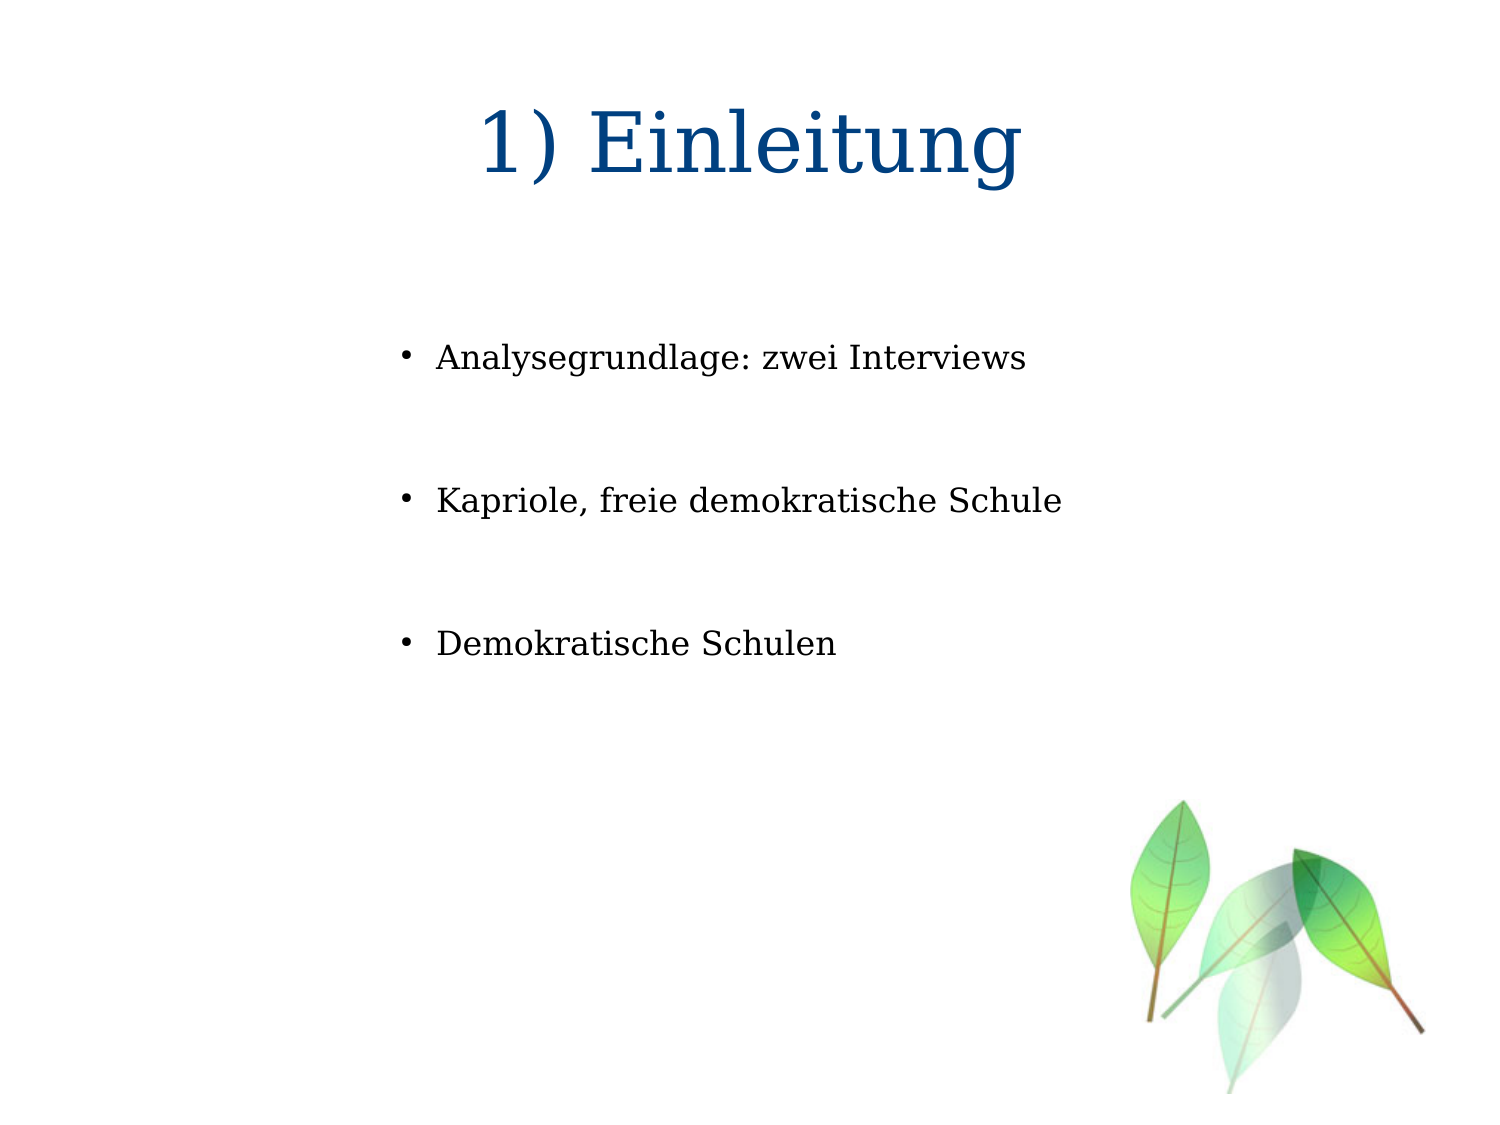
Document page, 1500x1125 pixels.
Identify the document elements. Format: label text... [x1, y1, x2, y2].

text_box Analysegrundlage: zwei Interviews Kapriole, freie demokratische Schule Demokratische Schulen [348, 338, 1459, 718]
title 1) Einleitung [75, 45, 1426, 233]
picture [1130, 799, 1426, 1094]
